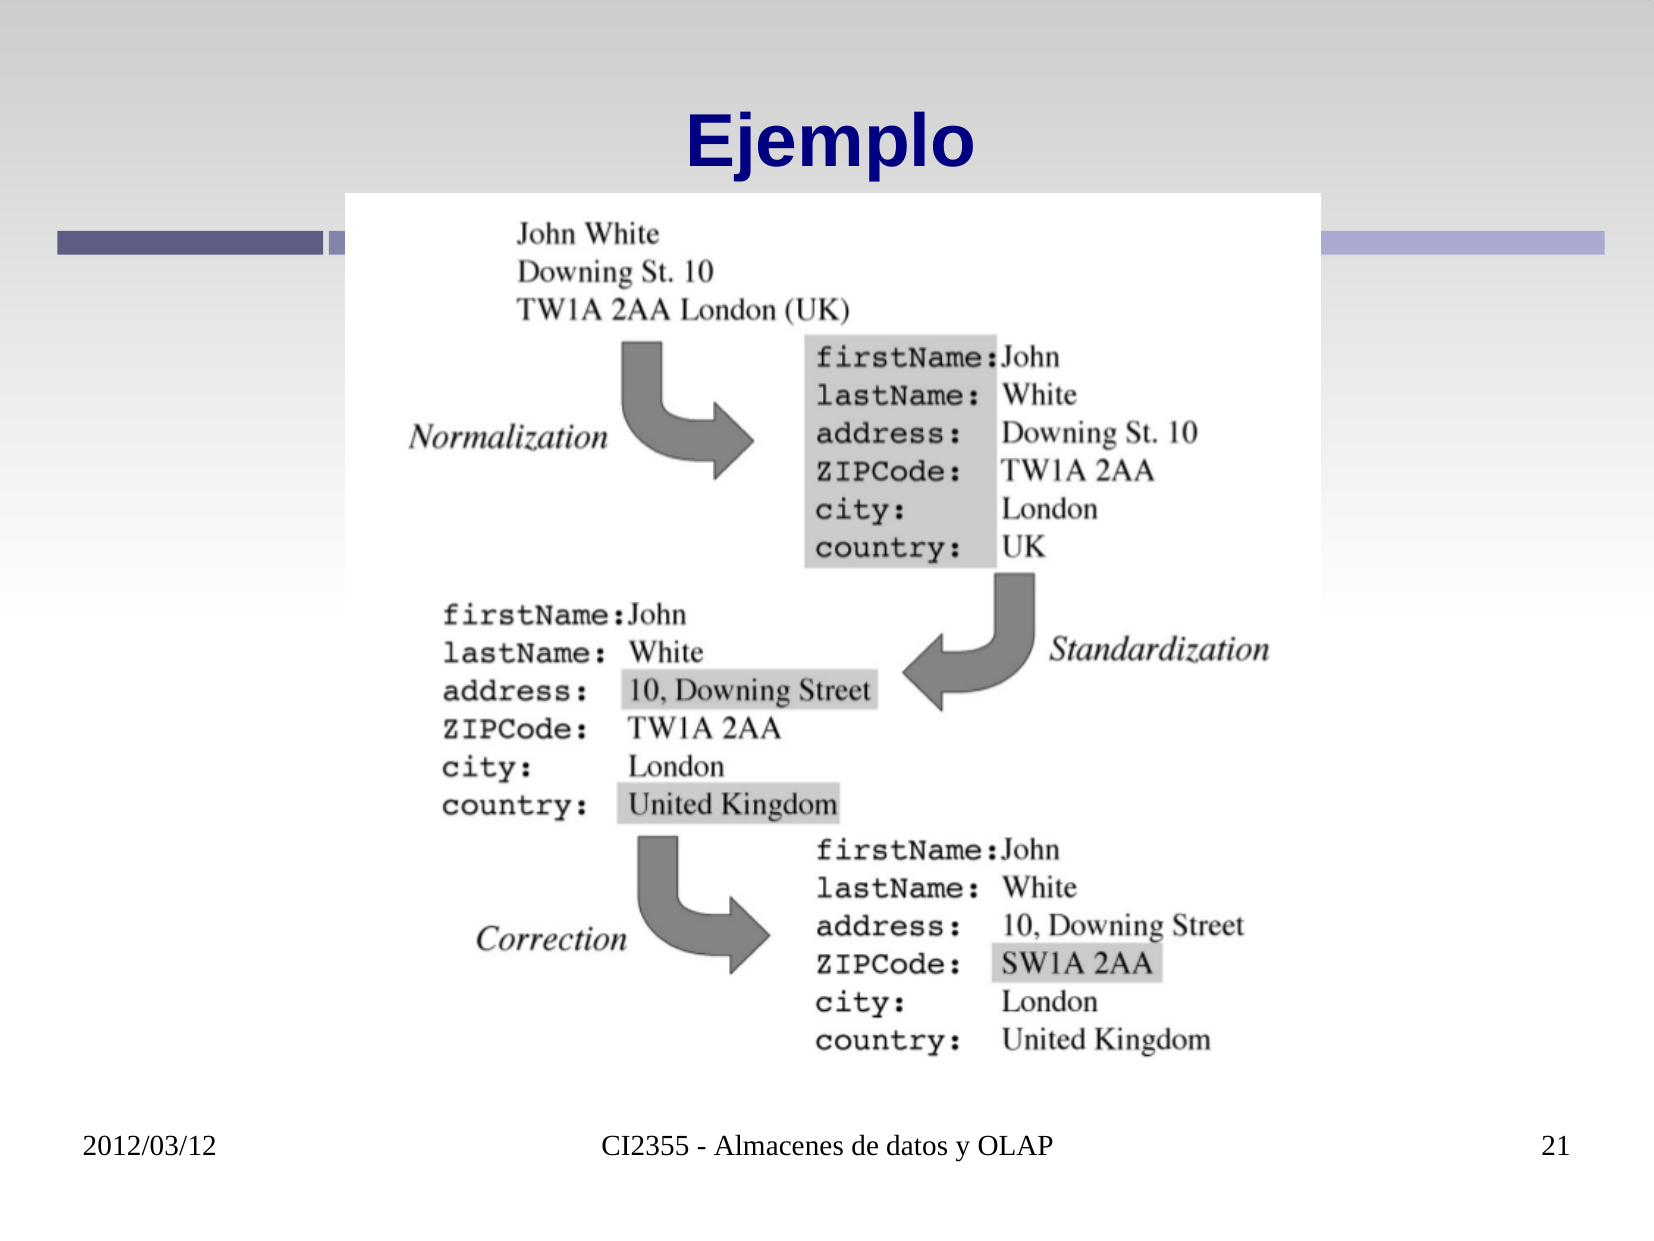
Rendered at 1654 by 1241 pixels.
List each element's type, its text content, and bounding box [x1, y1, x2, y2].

title Ejemplo [86, 55, 1576, 226]
picture [345, 193, 1321, 1100]
